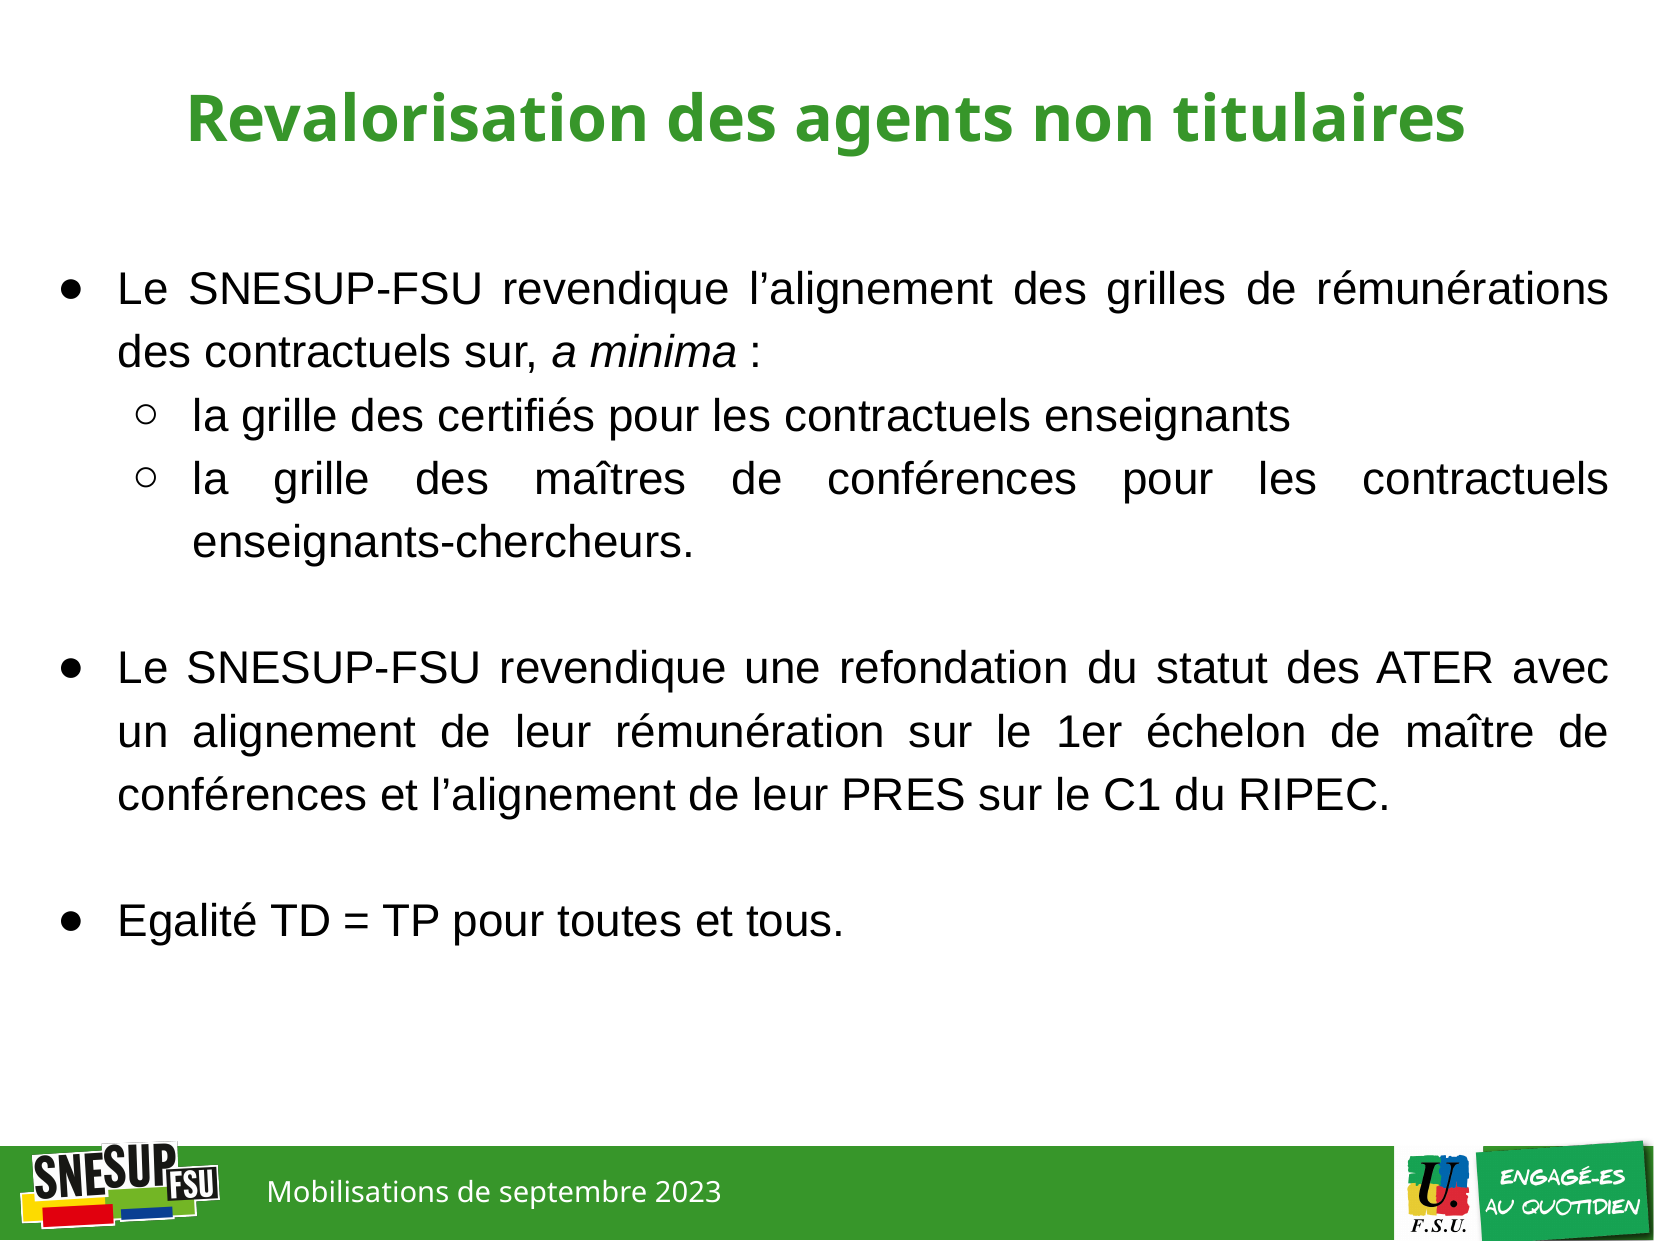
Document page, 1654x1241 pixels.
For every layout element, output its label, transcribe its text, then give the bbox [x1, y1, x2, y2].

title Revalorisation des agents non titulaires [82, 49, 1571, 197]
text_box Le SNESUP-FSU revendique l’alignement des grilles de rémunérations des contractuels sur, a minima : la grille des certifiés pour les contractuels enseignants la grille des maîtres de conférences pour les contractuels enseignants-chercheurs. Le SNESUP-FSU revendique une refondation du statut des ATER avec un alignement de leur rémunération sur le 1er échelon de maître de conférences et l’alignement de leur PRES sur le C1 du RIPEC. Egalité TD = TP pour toutes et tous. [28, 235, 1626, 1135]
picture [1394, 1136, 1654, 1241]
picture [18, 1137, 222, 1232]
